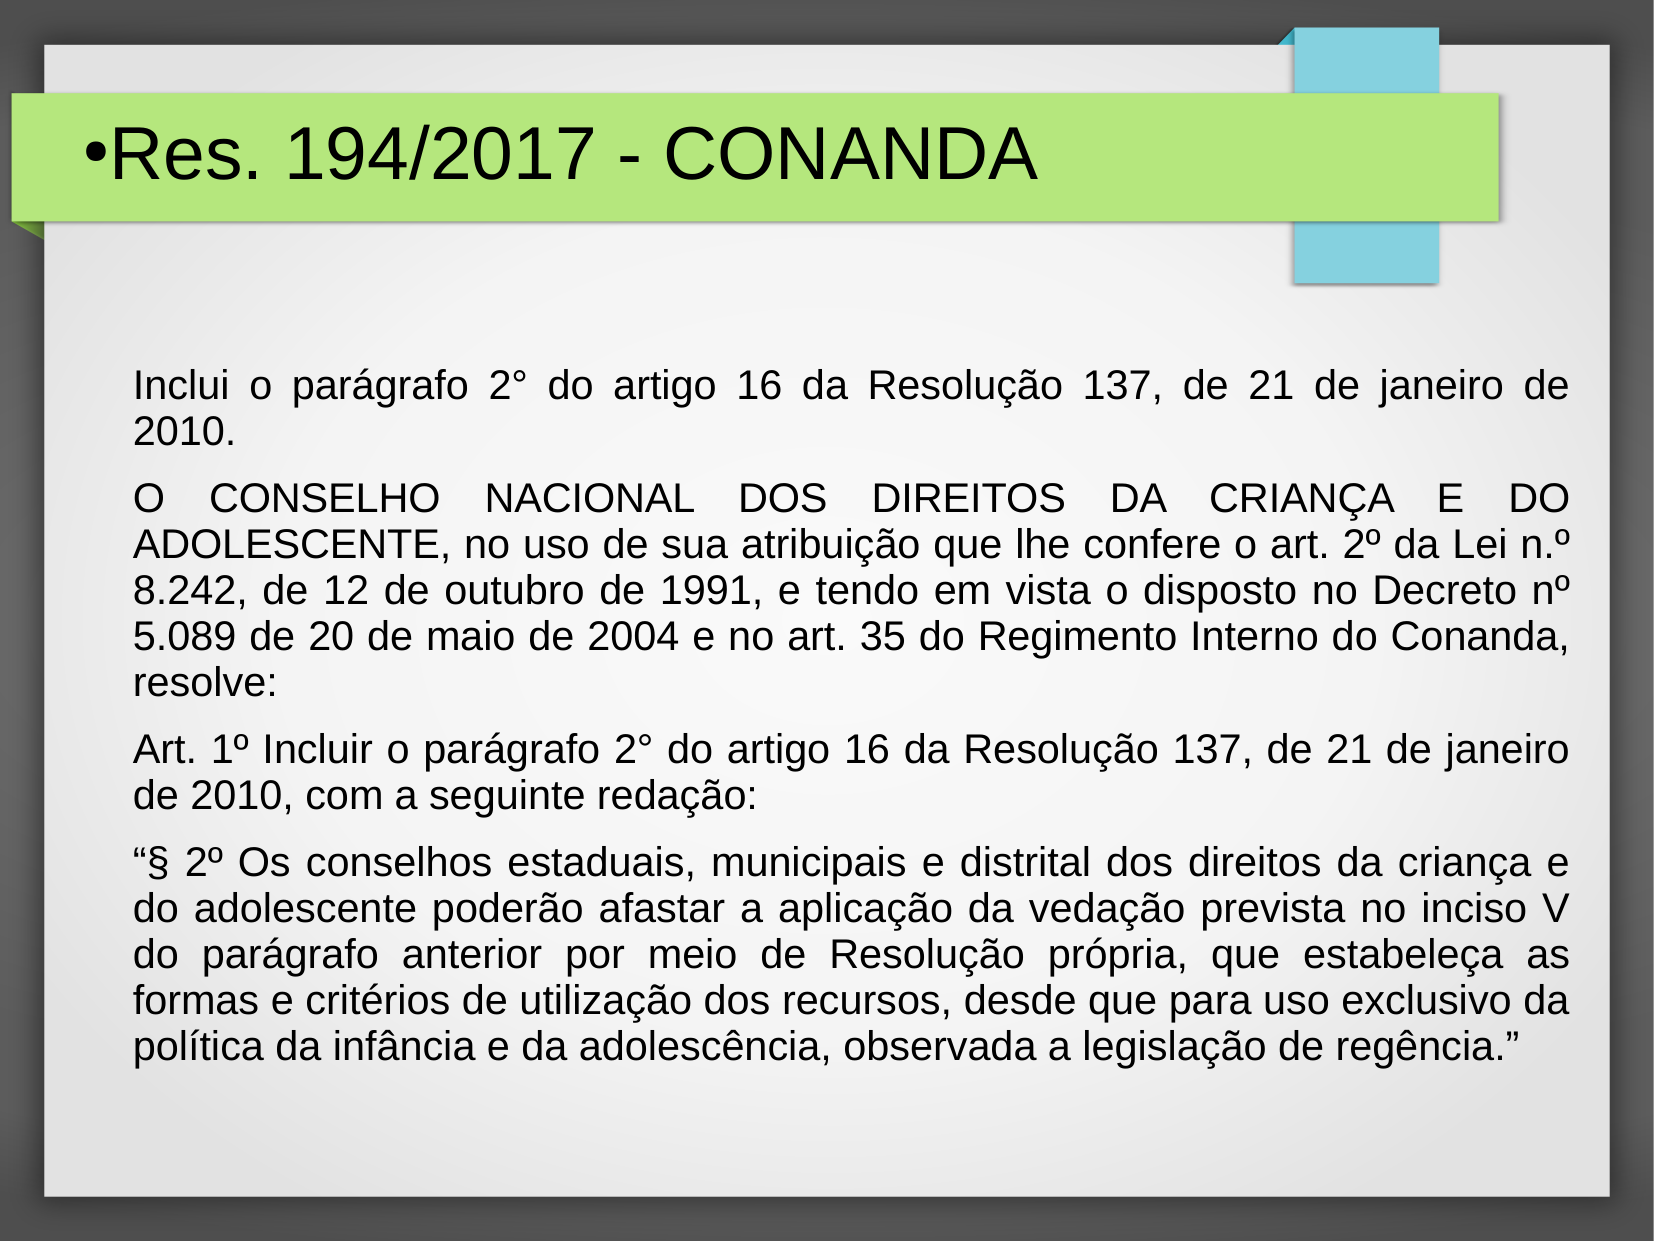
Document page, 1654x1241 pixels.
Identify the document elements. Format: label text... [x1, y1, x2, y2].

title Res. 194/2017 - CONANDA [82, 94, 1264, 213]
list Inclui o parágrafo 2° do artigo 16 da Resolução 137, de 21 de janeiro de 2010. O CONSELHO NACIONAL DOS DIREITOS DA CRIANÇA E DO ADOLESCENTE, no uso de sua atribuição que lhe confere o art. 2º da Lei n.º 8.242, de 12 de outubro de 1991, e tendo em vista o disposto no Decreto nº 5.089 de 20 de maio de 2004 e no art. 35 do Regimento Interno do Conanda, resolve: Art. 1º Incluir o parágrafo 2° do artigo 16 da Resolução 137, de 21 de janeiro de 2010, com a seguinte redação: “§ 2º Os conselhos estaduais, municipais e distrital dos direitos da criança e do adolescente poderão afastar a aplicação da vedação prevista no inciso V do parágrafo anterior por meio de Resolução própria, que estabeleça as formas e critérios de utilização dos recursos, desde que para uso exclusivo da política da infância e da adolescência, observada a legislação de regência.” [82, 295, 1571, 1158]
picture [0, 0, 1654, 1241]
